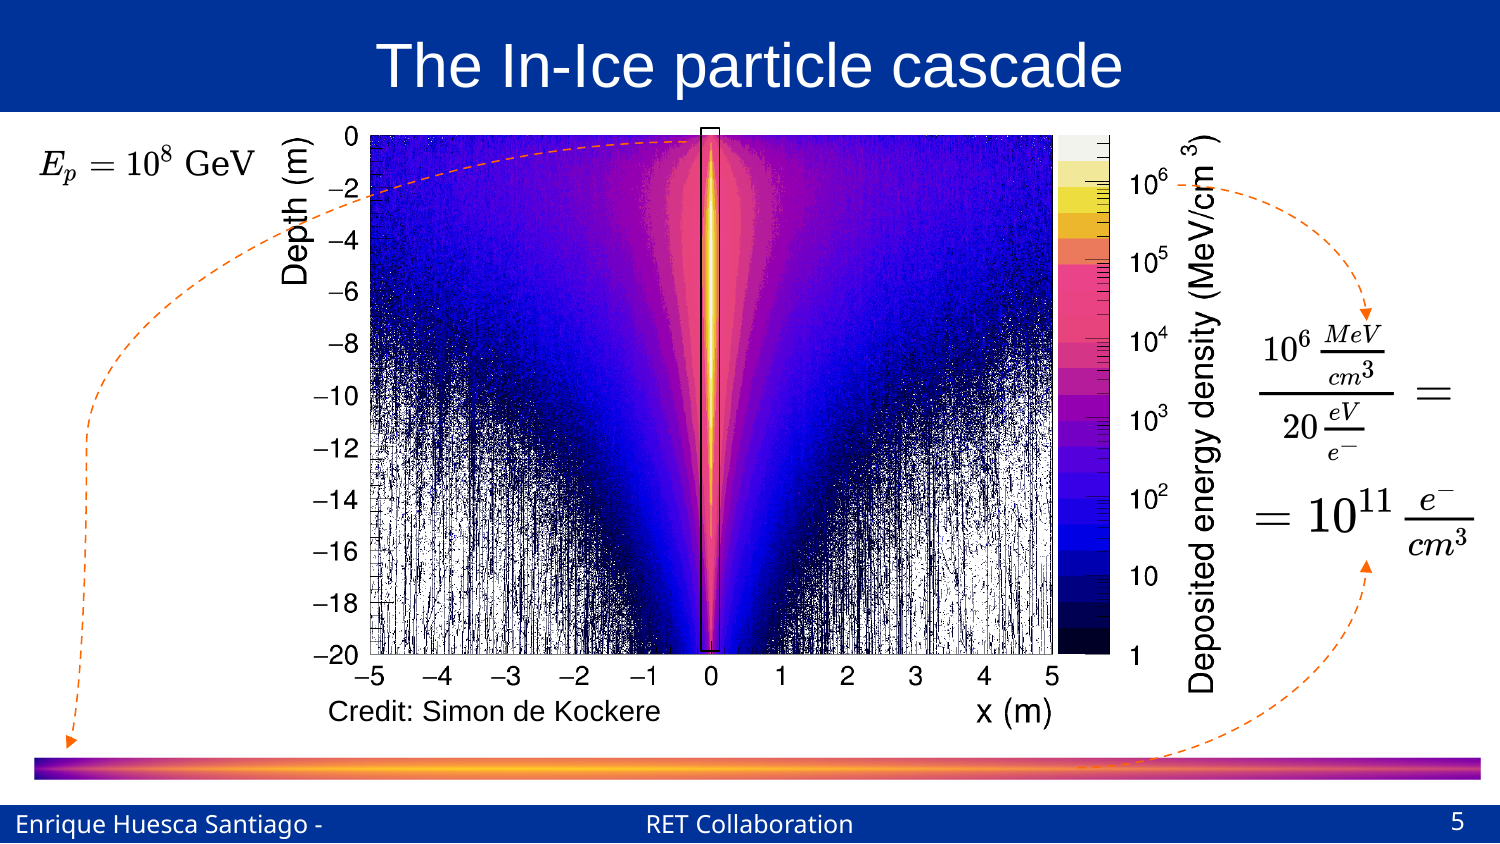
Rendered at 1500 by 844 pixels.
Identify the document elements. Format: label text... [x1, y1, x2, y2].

picture [32, 753, 1488, 786]
picture [1253, 321, 1480, 561]
picture [262, 117, 1238, 745]
title The In-Ice particle cascade [51, 15, 1449, 110]
text_box Credit: Simon de Kockere [312, 677, 701, 743]
slide_number <number> [1389, 789, 1480, 844]
picture [38, 141, 255, 192]
